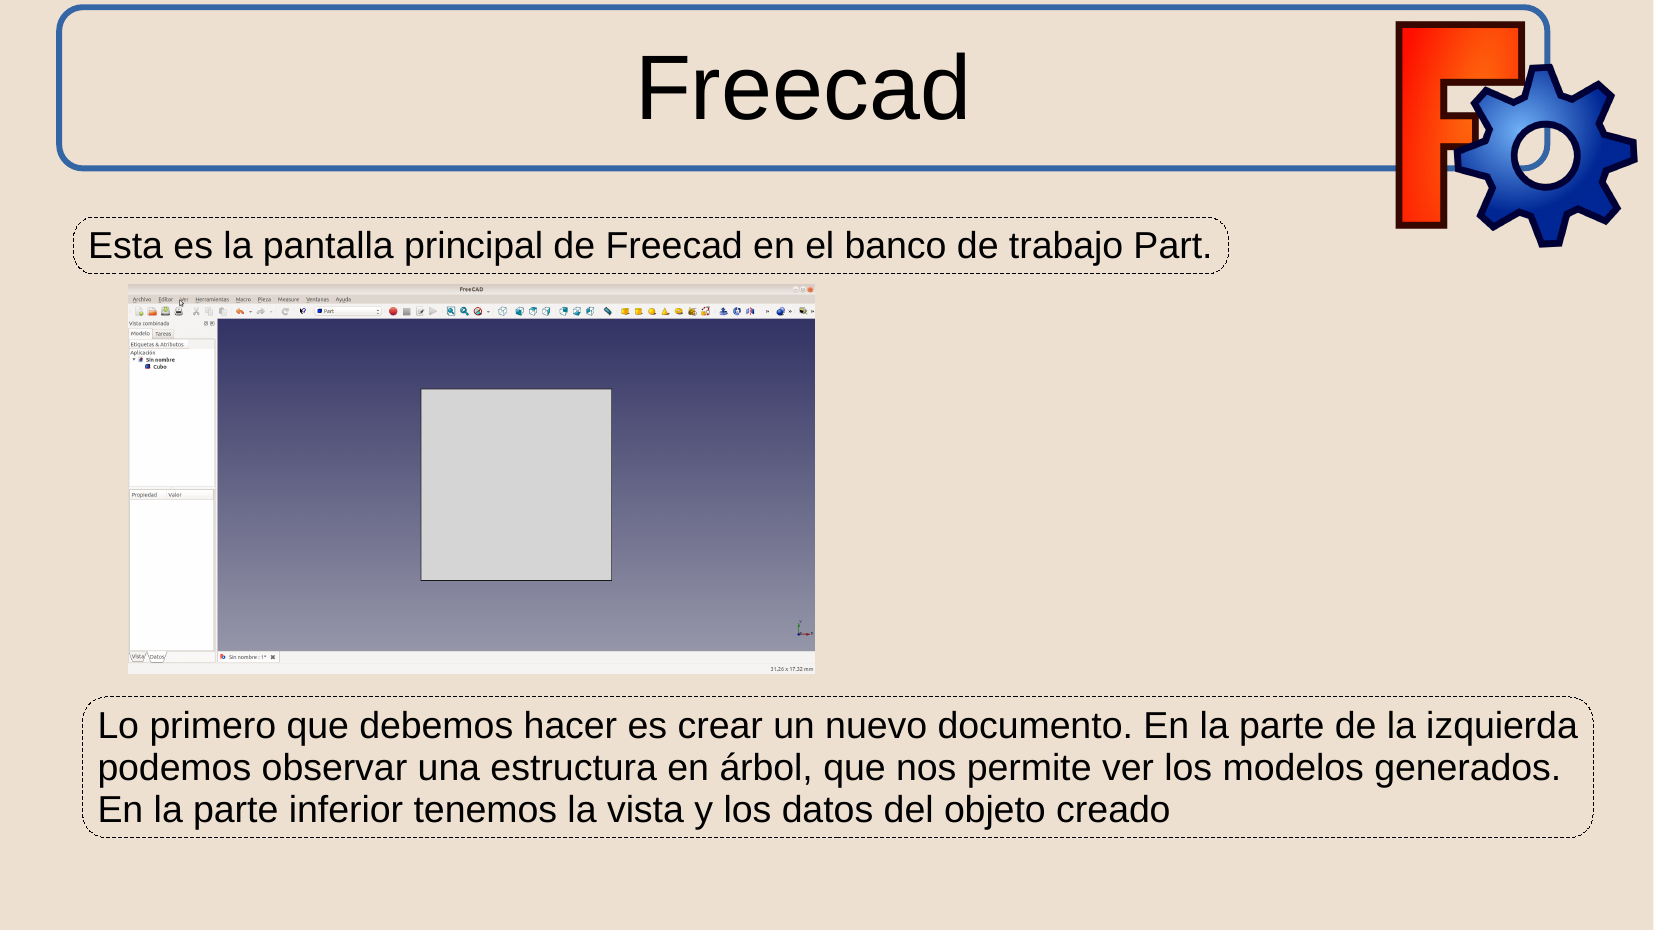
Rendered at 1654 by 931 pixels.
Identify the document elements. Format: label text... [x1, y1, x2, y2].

text_box Lo primero que debemos hacer es crear un nuevo documento. En la parte de la izquierda podemos observar una estructura en árbol, que nos permite ver los modelos generados. En la parte inferior tenemos la vista y los datos del objeto creado [82, 696, 1594, 838]
picture [128, 284, 815, 674]
title Freecad [59, 7, 1382, 169]
text_box Esta es la pantalla principal de Freecad en el banco de trabajo Part. [73, 217, 1229, 274]
picture [1381, 0, 1654, 283]
